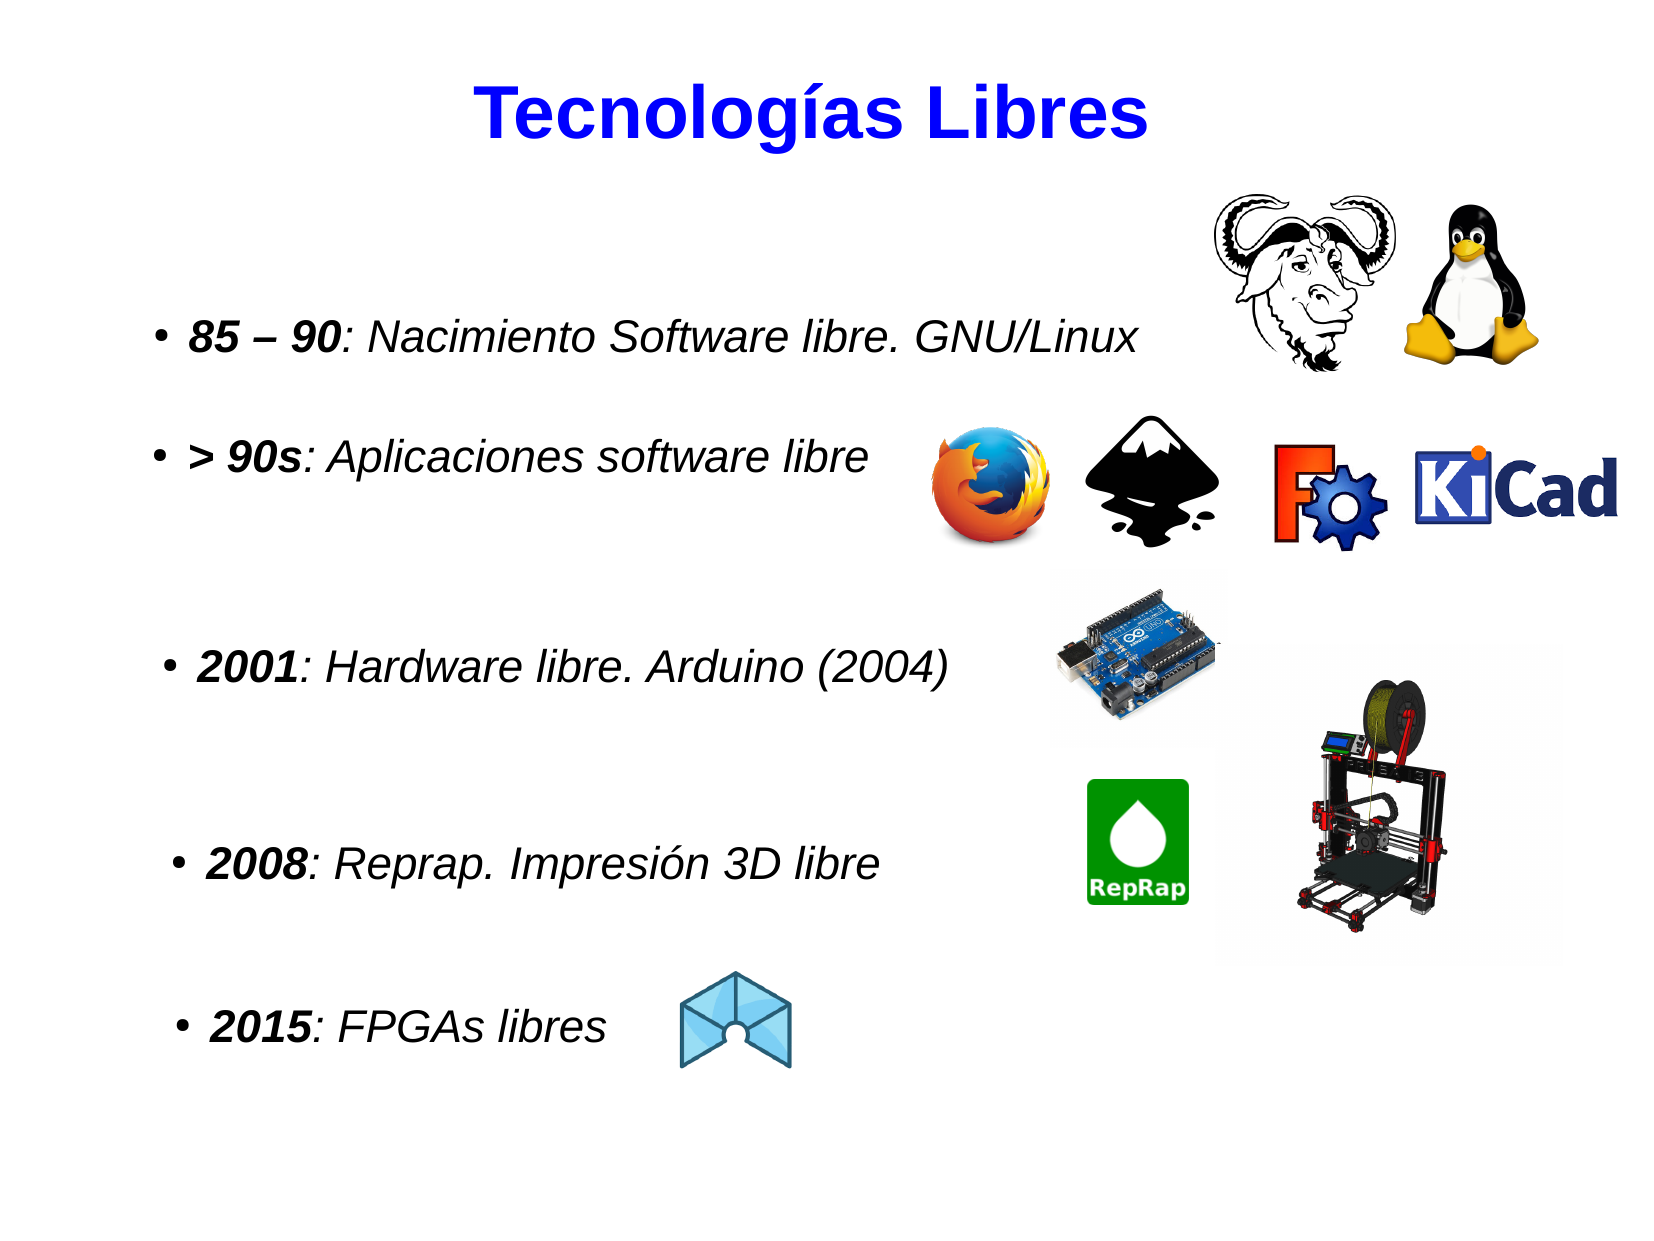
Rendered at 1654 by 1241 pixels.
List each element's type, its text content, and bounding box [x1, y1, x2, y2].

picture [1050, 569, 1563, 966]
picture [675, 959, 796, 1081]
picture [1410, 441, 1621, 527]
picture [1268, 434, 1396, 562]
picture [1214, 194, 1546, 372]
text_box 85 – 90: Nacimiento Software libre. GNU/Linux [60, 285, 1246, 388]
text_box 2015: FPGAs libres [135, 975, 661, 1078]
text_box > 90s: Aplicaciones software libre [30, 405, 1006, 508]
picture [1080, 410, 1223, 553]
picture [1075, 779, 1201, 905]
text_box 2001: Hardware libre. Arduino (2004) [75, 615, 1050, 718]
text_box Tecnologías Libres [64, 59, 1561, 166]
picture [930, 426, 1051, 549]
text_box 2008: Reprap. Impresión 3D libre [45, 812, 1021, 916]
